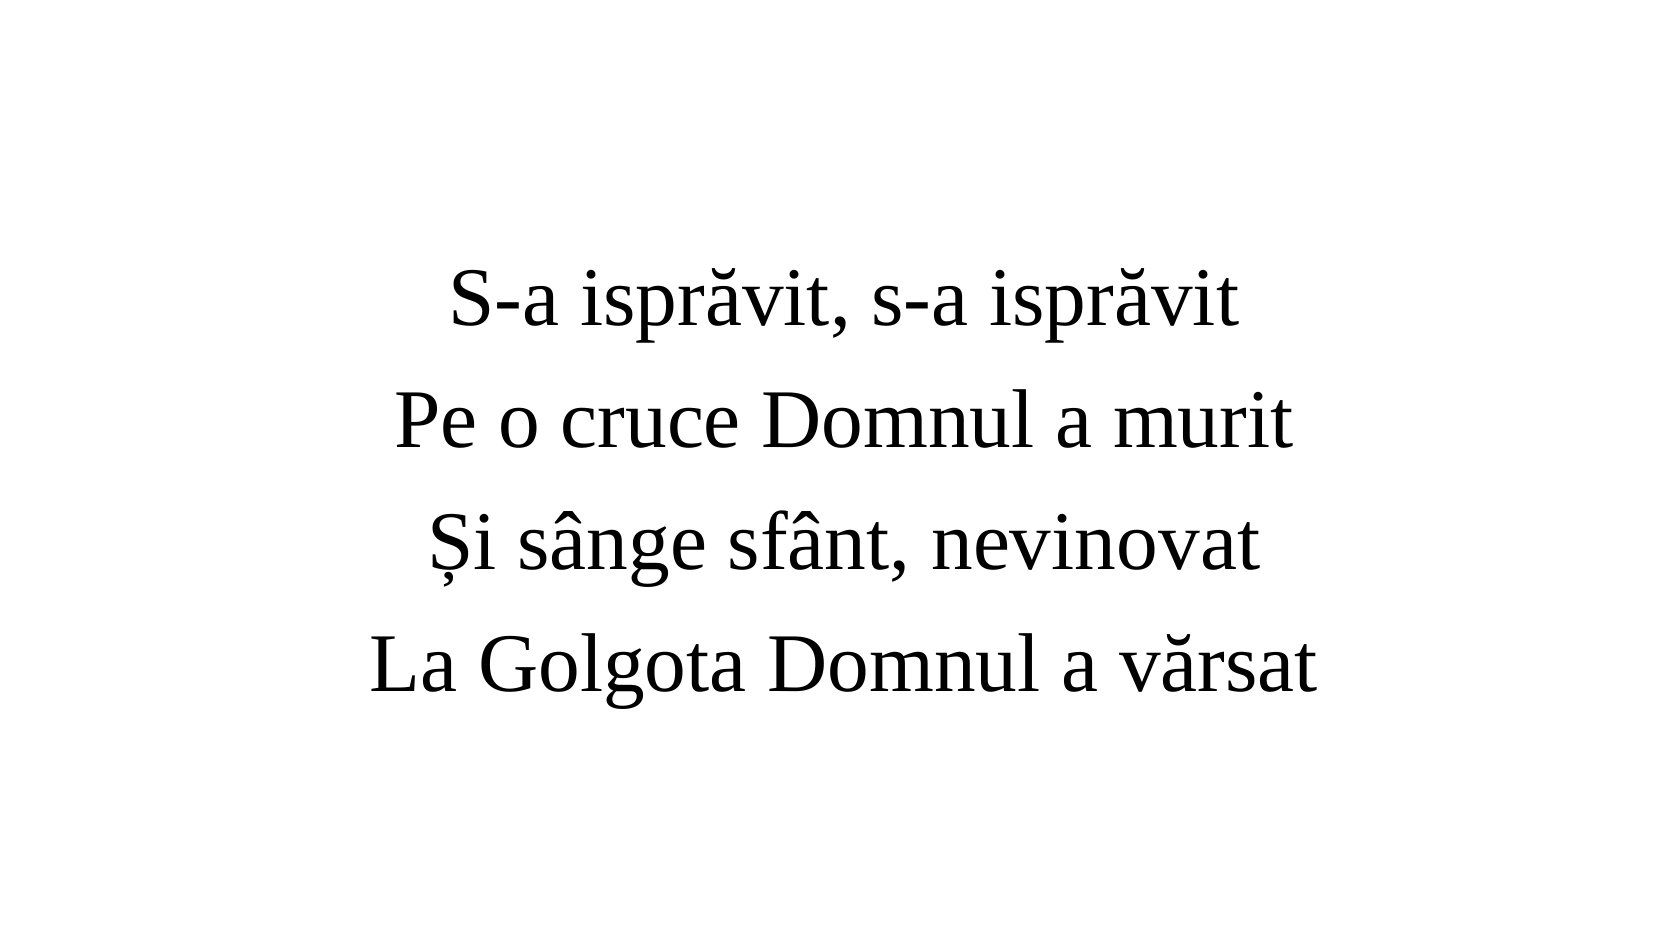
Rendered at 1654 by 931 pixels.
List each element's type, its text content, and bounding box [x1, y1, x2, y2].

subtitle S-a isprăvit, s-a isprăvit Pe o cruce Domnul a murit Și sânge sfânt, nevinovat La Golgota Domnul a vărsat [153, 238, 1536, 713]
